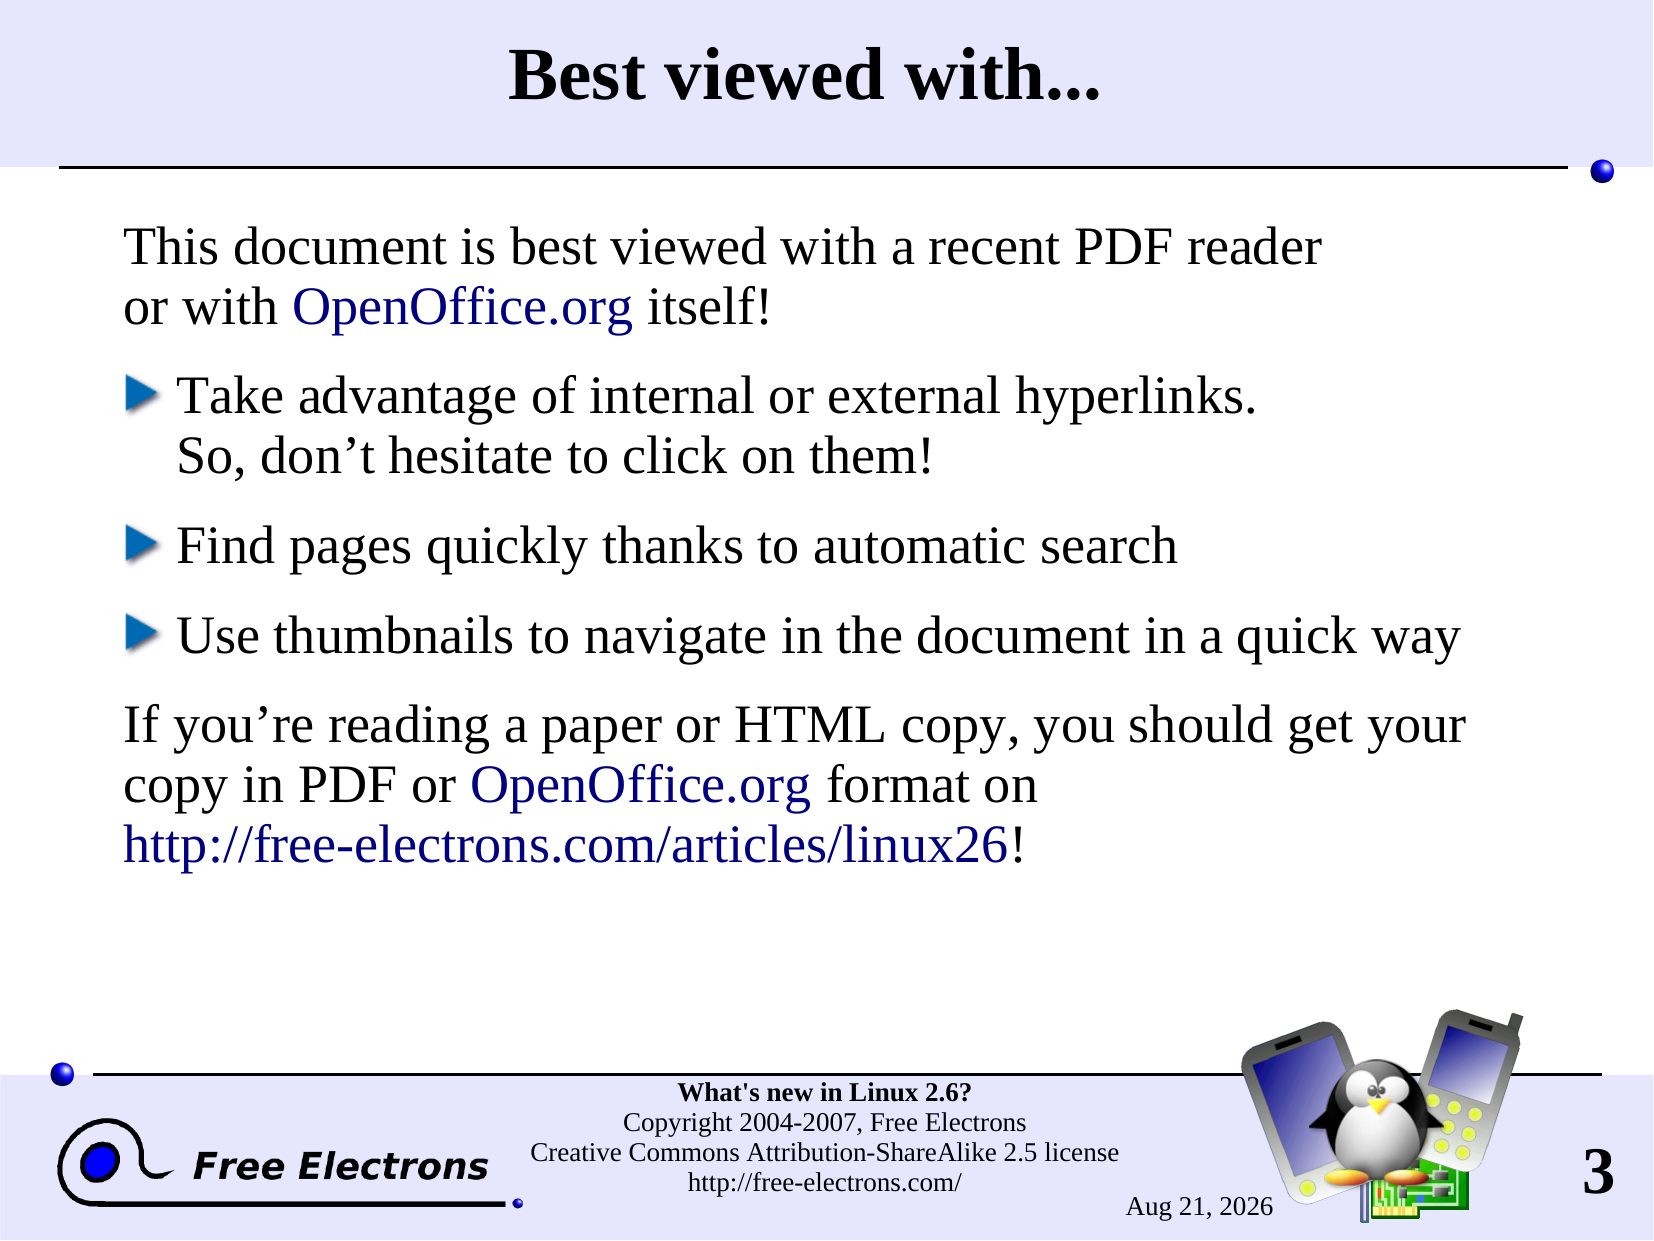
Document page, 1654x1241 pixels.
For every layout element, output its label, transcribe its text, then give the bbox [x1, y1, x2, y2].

title Best viewed with... [60, 12, 1551, 138]
picture [50, 1107, 527, 1216]
picture [1225, 1007, 1538, 1241]
list This document is best viewed with a recent PDF reader or with OpenOffice.org itself! Take advantage of internal or external hyperlinks. So, don’t hesitate to click on them! Find pages quickly thanks to automatic search Use thumbnails to navigate in the document in a quick way If you’re reading a paper or HTML copy, you should get your copy in PDF or OpenOffice.org format on http://free-electrons.com/articles/linux26! [105, 216, 1518, 1024]
